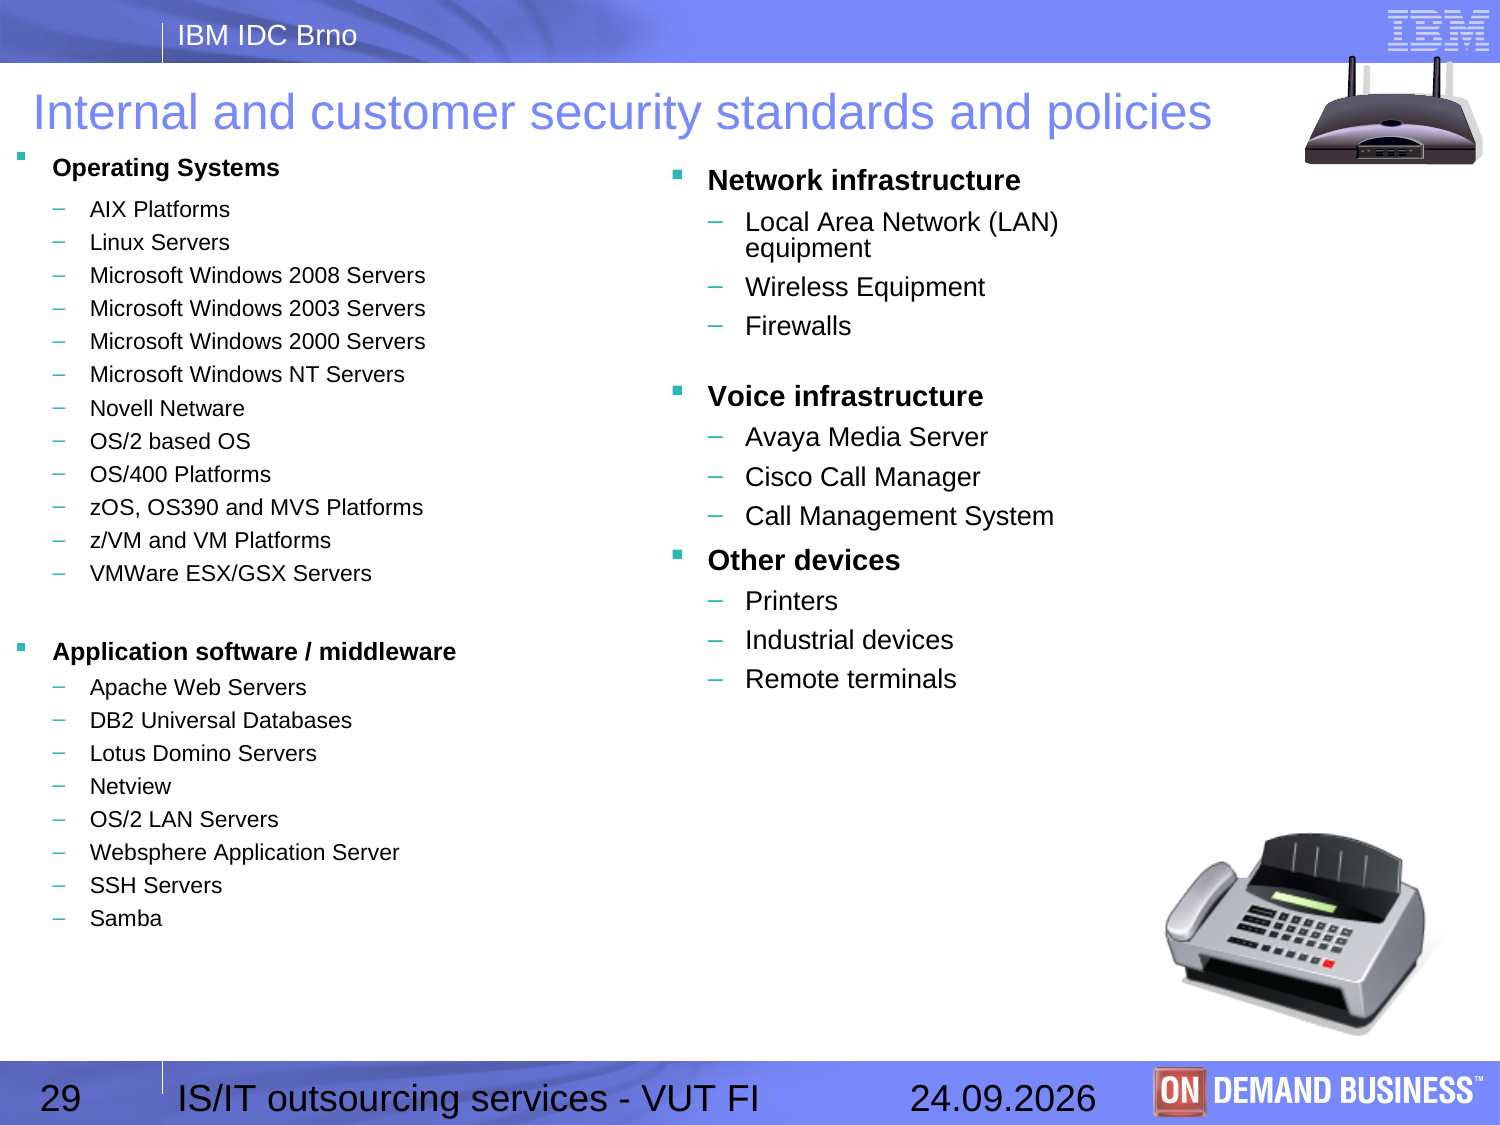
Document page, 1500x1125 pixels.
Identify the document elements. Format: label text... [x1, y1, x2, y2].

text_box Network infrastructure Local Area Network (LAN) equipment Wireless Equipment Firewalls Voice infrastructure Avaya Media Server Cisco Call Manager Call Management System Other devices Printers Industrial devices Remote terminals [655, 160, 1181, 1000]
list Operating Systems AIX Platforms Linux Servers Microsoft Windows 2008 Servers Microsoft Windows 2003 Servers Microsoft Windows 2000 Servers Microsoft Windows NT Servers Novell Netware OS/2 based OS OS/400 Platforms zOS, OS390 and MVS Platforms z/VM and VM Platforms VMWare ESX/GSX Servers Application software / middleware Apache Web Servers DB2 Universal Databases Lotus Domino Servers Netview OS/2 LAN Servers Websphere Application Server SSH Servers Samba [0, 137, 526, 977]
picture [1163, 774, 1445, 1057]
picture [0, 0, 1500, 165]
title Internal and customer security standards and policies [17, 66, 1305, 149]
picture [0, 1061, 1500, 1125]
